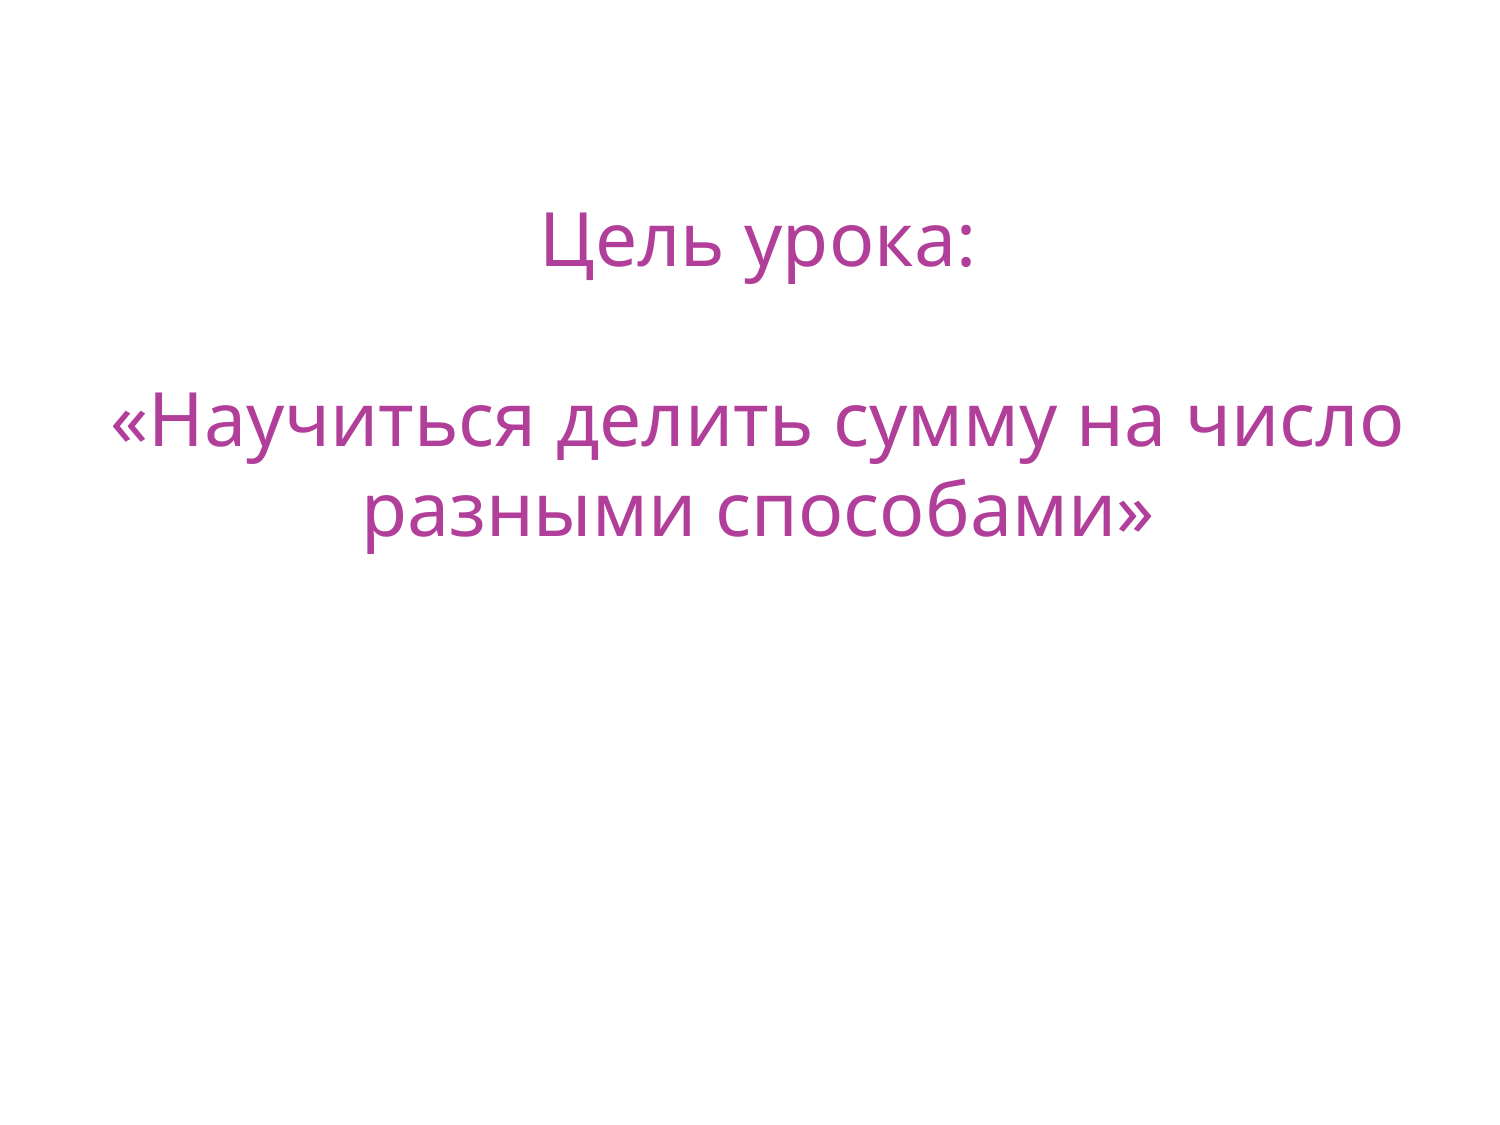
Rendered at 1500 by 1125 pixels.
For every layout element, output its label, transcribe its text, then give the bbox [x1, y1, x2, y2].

title Цель урока: «Научиться делить сумму на число разными способами» [75, 184, 1442, 870]
